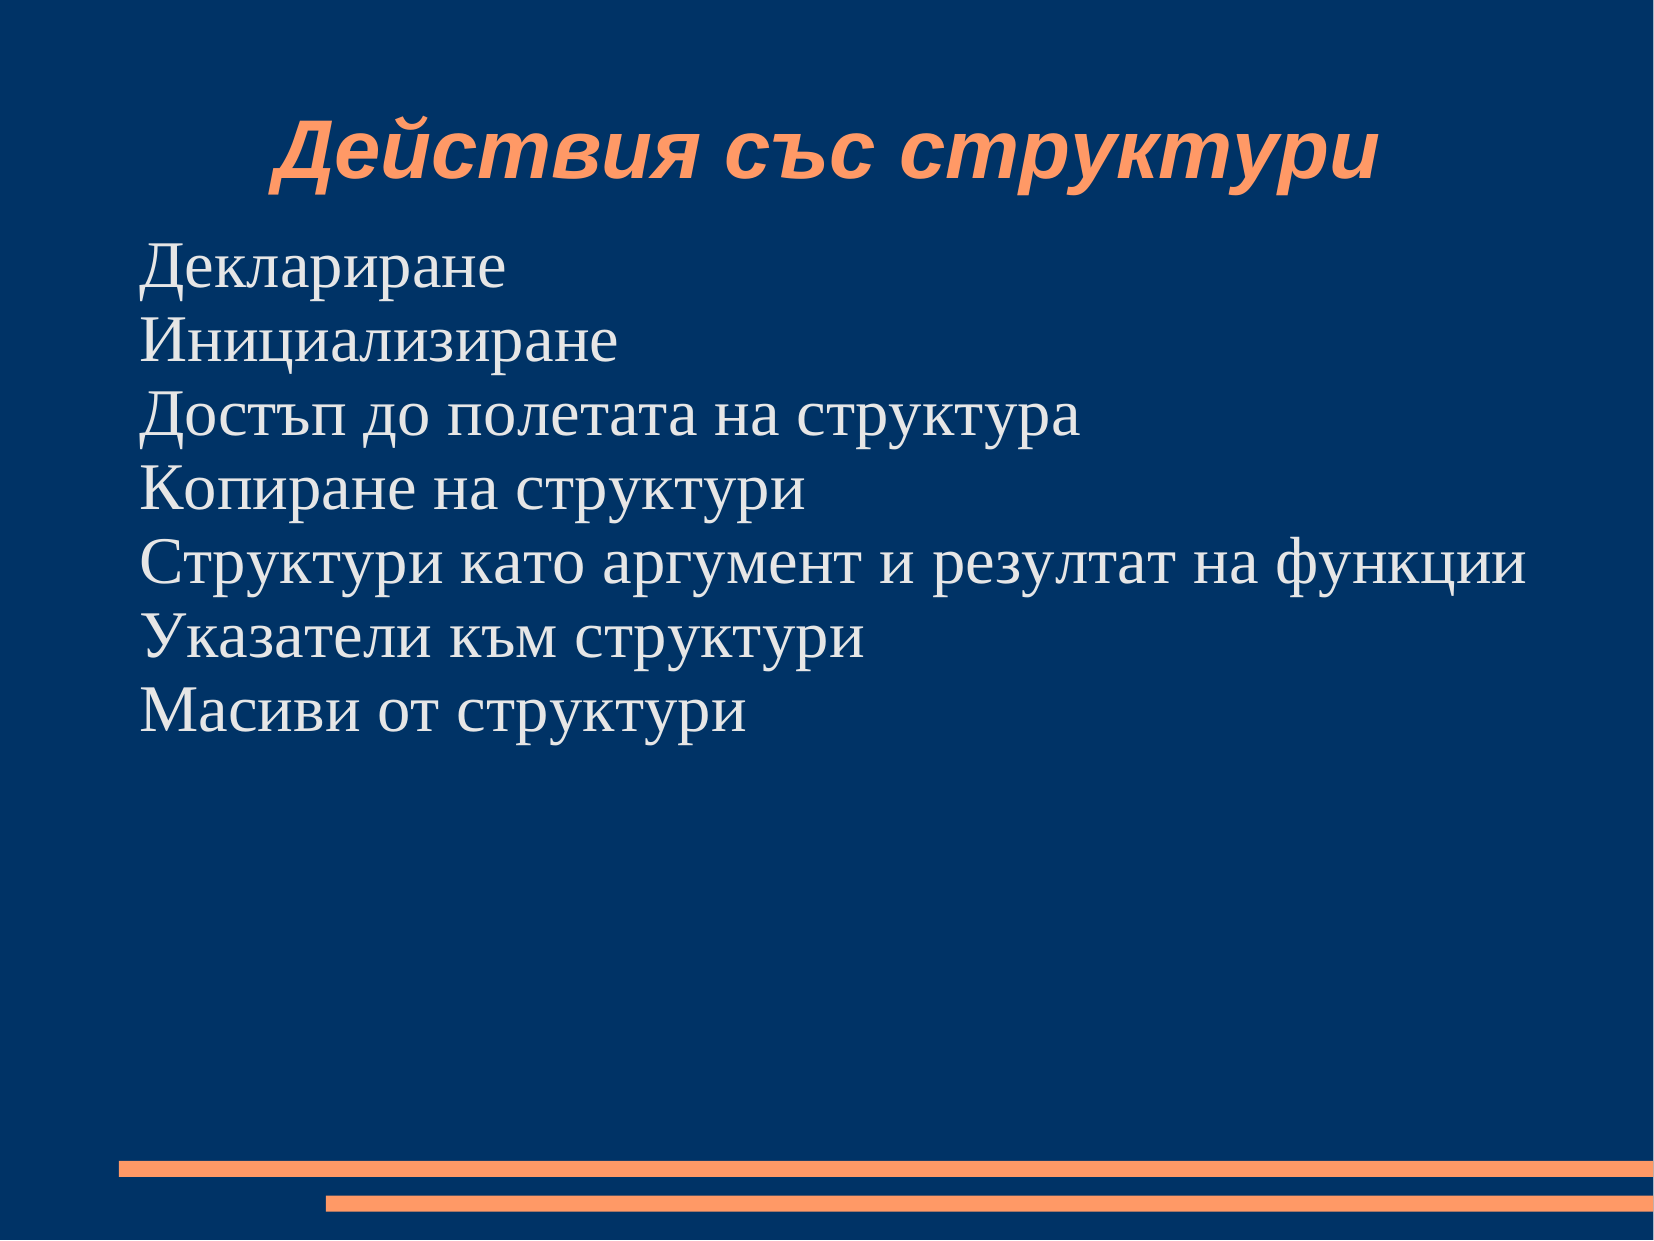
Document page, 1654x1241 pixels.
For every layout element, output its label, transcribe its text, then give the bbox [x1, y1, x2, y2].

list Деклариране Инициализиране Достъп до полетата на структура Копиране на структури Структури като аргумент и резултат на функции Указатели към структури Масиви от структури [121, 227, 1622, 1038]
title Действия със структури [121, 46, 1534, 227]
